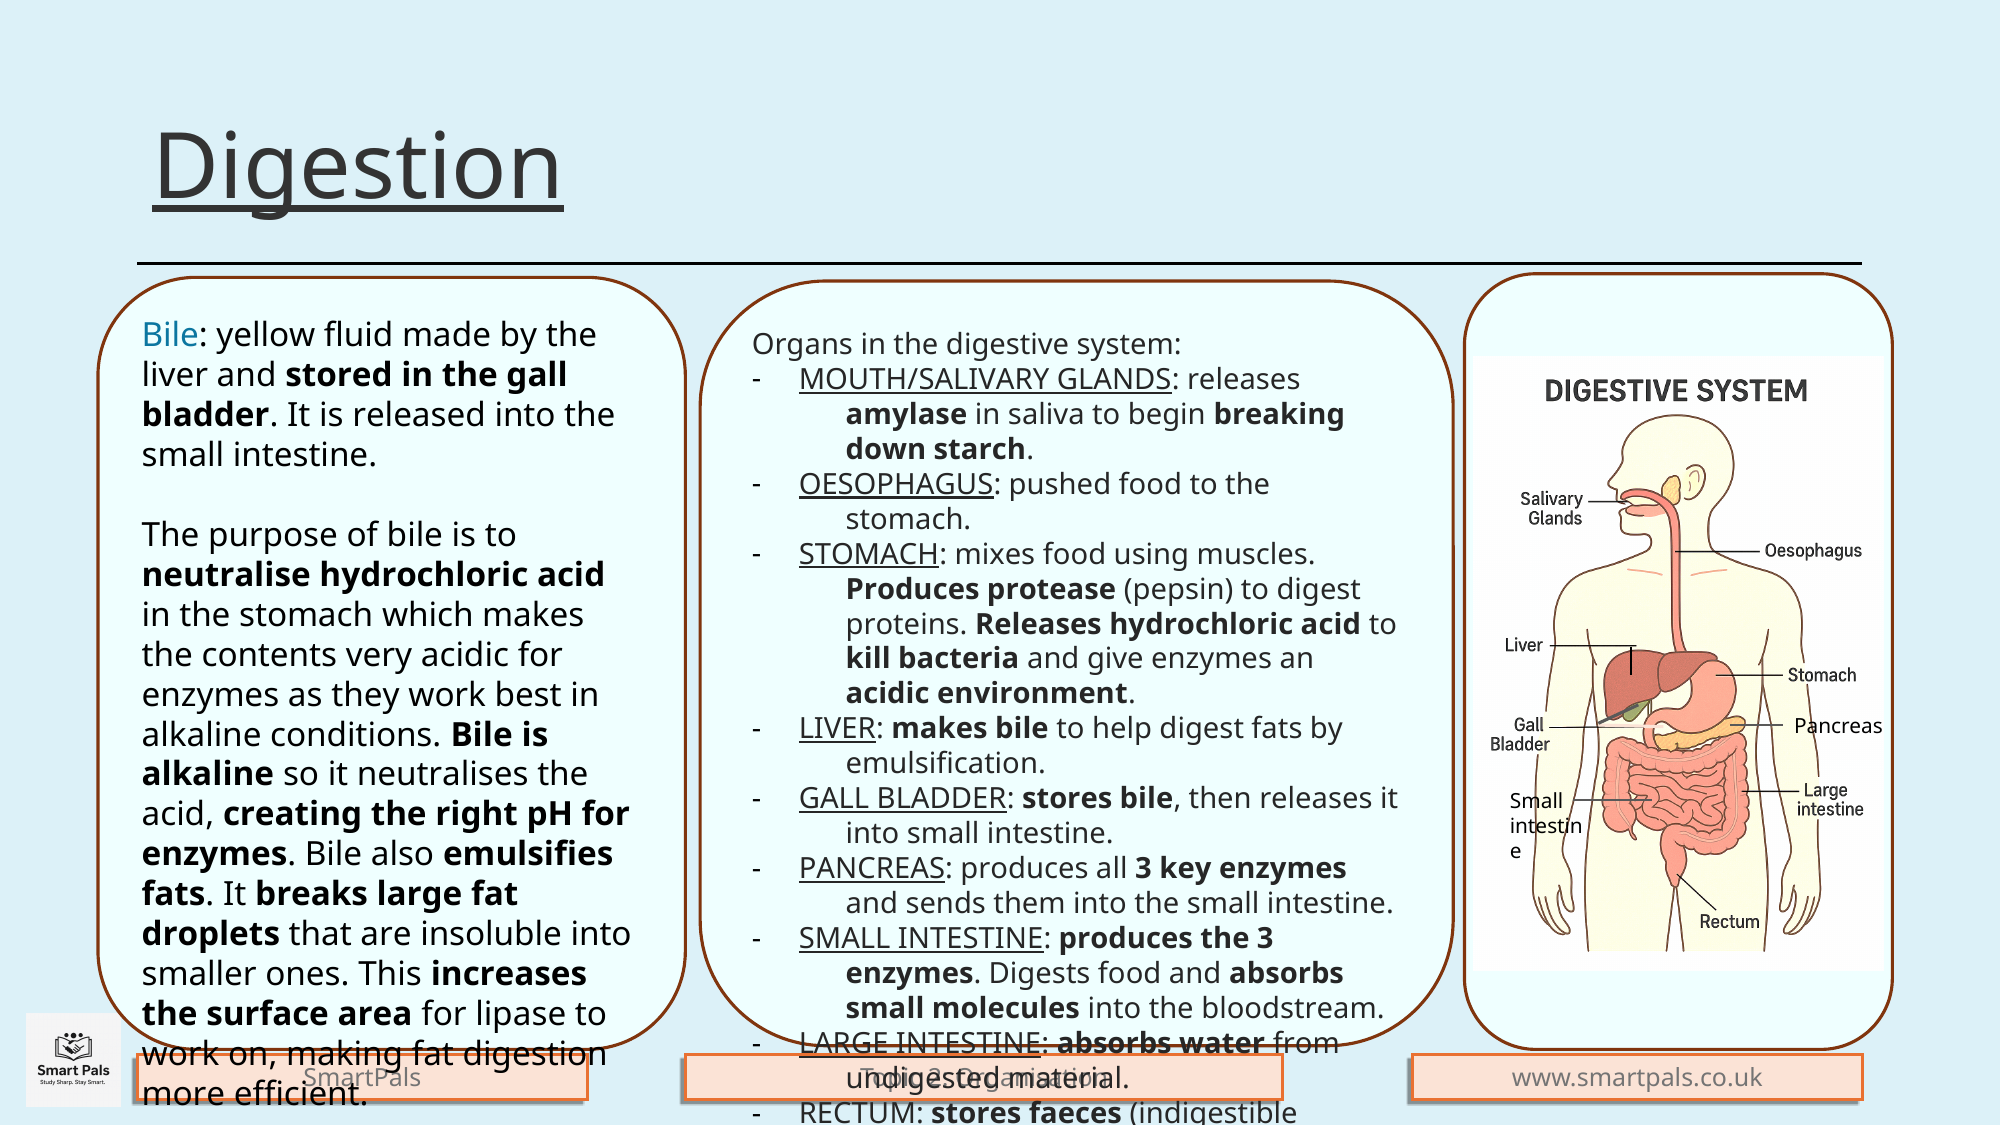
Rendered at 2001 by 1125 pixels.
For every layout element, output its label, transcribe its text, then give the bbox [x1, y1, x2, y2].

title Digestion [137, 59, 1863, 278]
text_box Bile: yellow fluid made by the liver and stored in the gall bladder. It is released into the small intestine. The purpose of bile is to neutralise hydrochloric acid in the stomach which makes the contents very acidic for enzymes as they work best in alkaline conditions. Bile is alkaline so it neutralises the acid, creating the right pH for enzymes. Bile also emulsifies fats. It breaks large fat droplets that are insoluble into smaller ones. This increases the surface area for lipase to work on, making fat digestion more efficient. [97, 277, 686, 1050]
text_box Small intestine [1494, 779, 1606, 846]
text_box [1464, 273, 1893, 1050]
picture [1473, 356, 1884, 971]
text_box Organs in the digestive system: MOUTH/SALIVARY GLANDS: releases amylase in saliva to begin breaking down starch. OESOPHAGUS: pushed food to the stomach. STOMACH: mixes food using muscles. Produces protease (pepsin) to digest proteins. Releases hydrochloric acid to kill bacteria and give enzymes an acidic environment. LIVER: makes bile to help digest fats by emulsification. GALL BLADDER: stores bile, then releases it into small intestine. PANCREAS: produces all 3 key enzymes and sends them into the small intestine. SMALL INTESTINE: produces the 3 enzymes. Digests food and absorbs small molecules into the bloodstream. LARGE INTESTINE: absorbs water from undigested material. RECTUM: stores faeces (indigestible remains) before the exit through the anus. [700, 280, 1454, 1046]
text_box Pancreas [1779, 704, 1925, 746]
